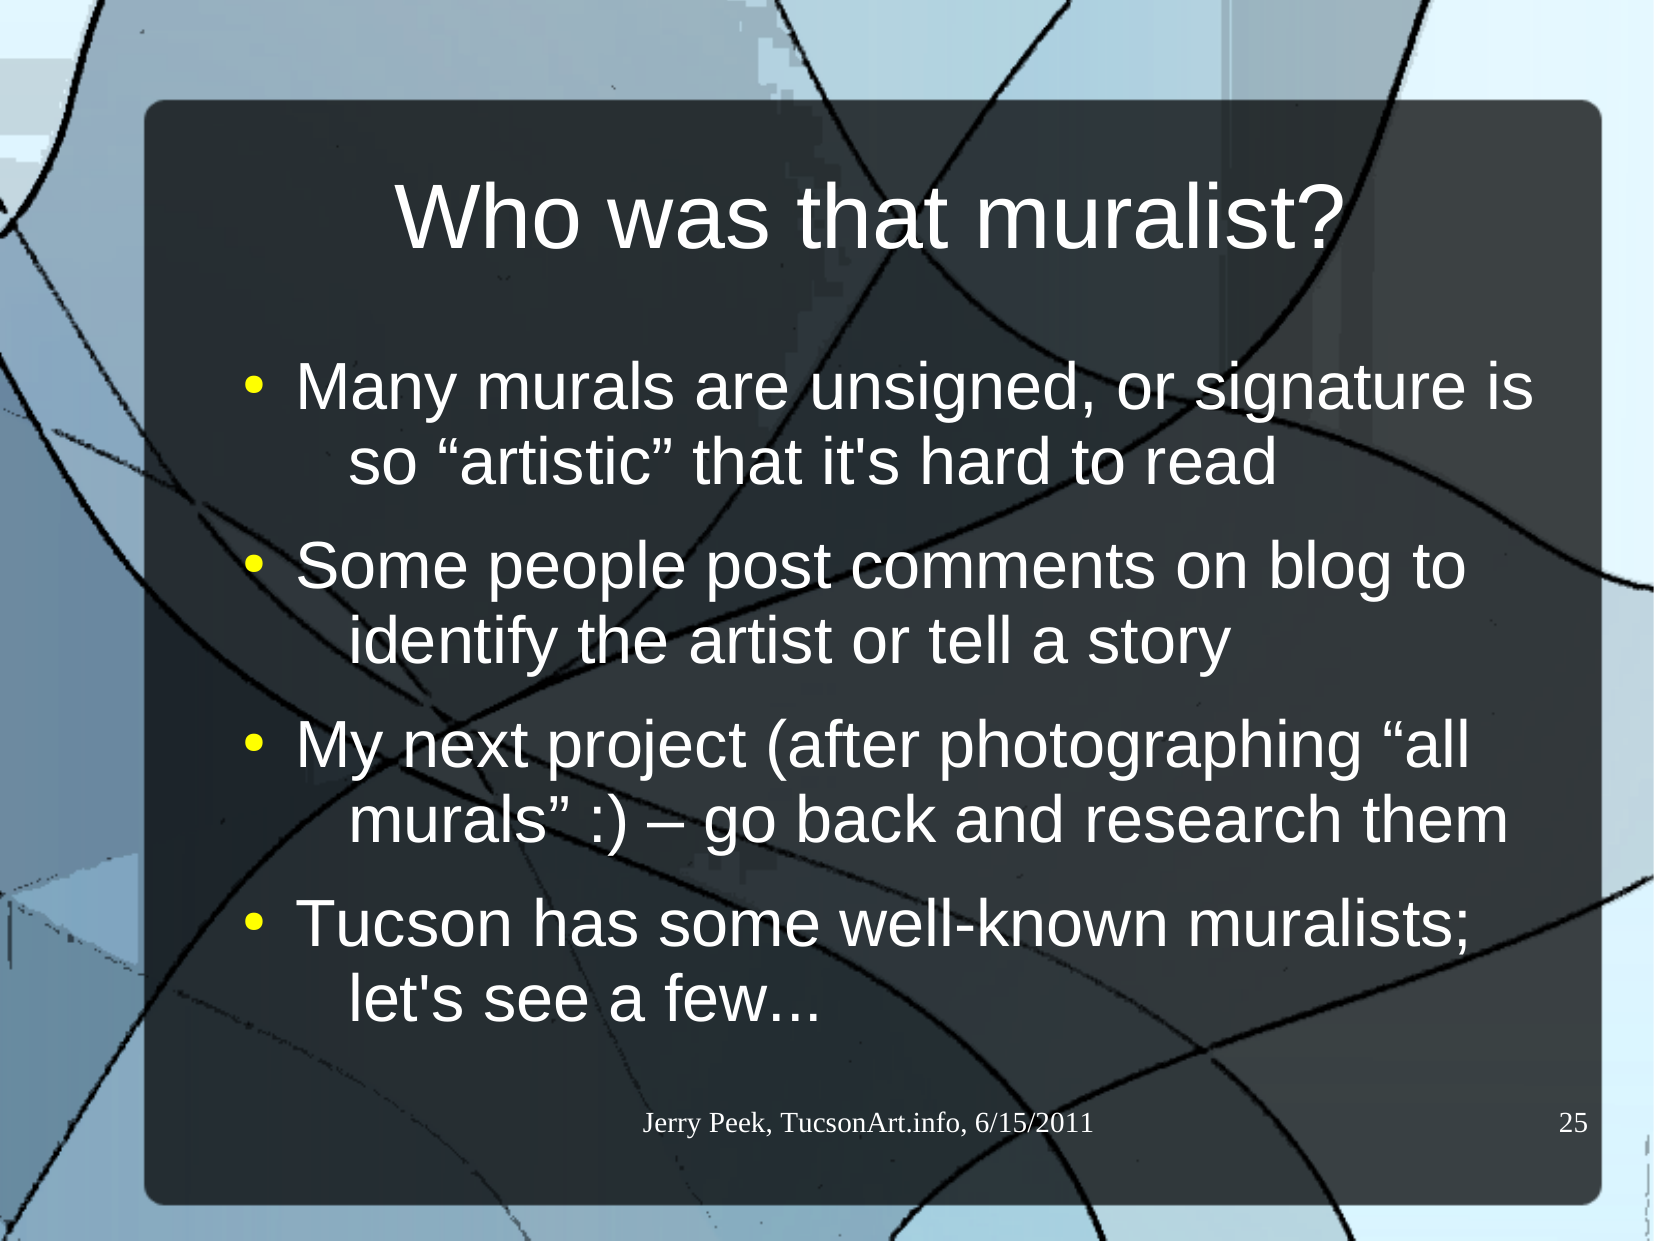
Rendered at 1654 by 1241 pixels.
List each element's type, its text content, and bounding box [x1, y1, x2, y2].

title Who was that muralist? [159, 108, 1583, 325]
list Many murals are unsigned, or signature is so “artistic” that it's hard to read Some people post comments on blog to identify the artist or tell a story My next project (after photographing “all murals” :) – go back and research them Tucson has some well-known muralists; let's see a few... [206, 349, 1571, 1037]
picture [0, 0, 1654, 1241]
